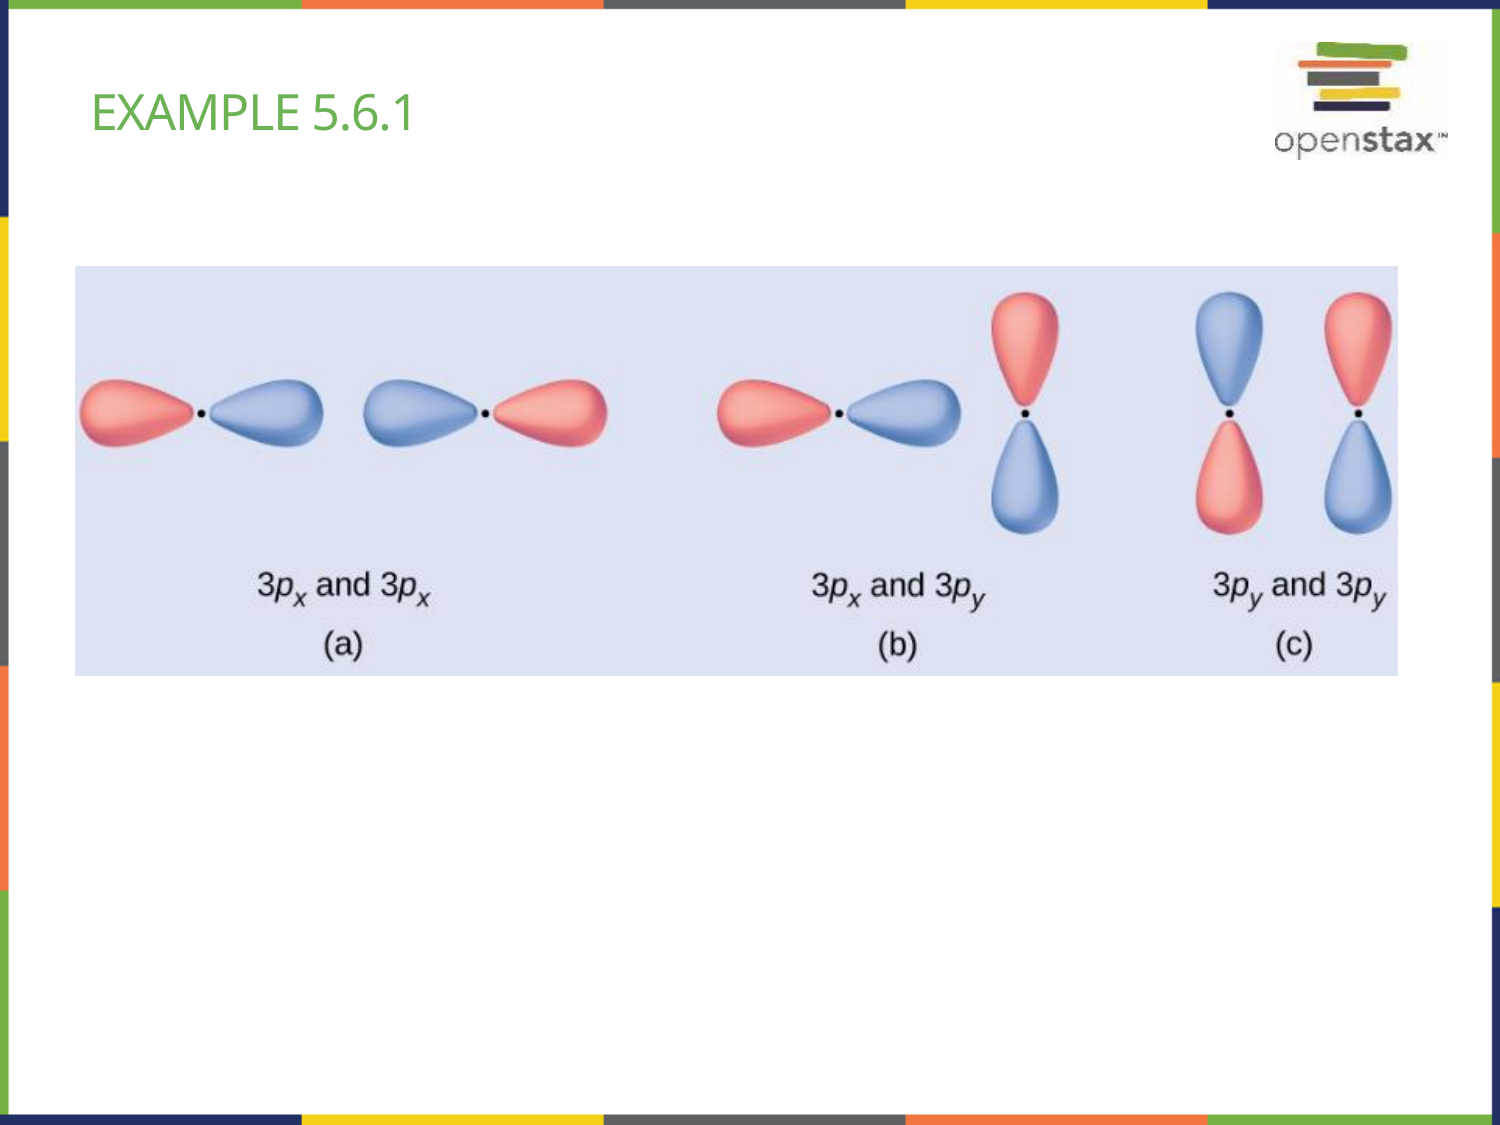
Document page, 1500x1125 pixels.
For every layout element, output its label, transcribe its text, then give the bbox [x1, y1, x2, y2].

title Example 5.6.1 [75, 39, 1398, 148]
picture [0, 0, 1500, 1125]
